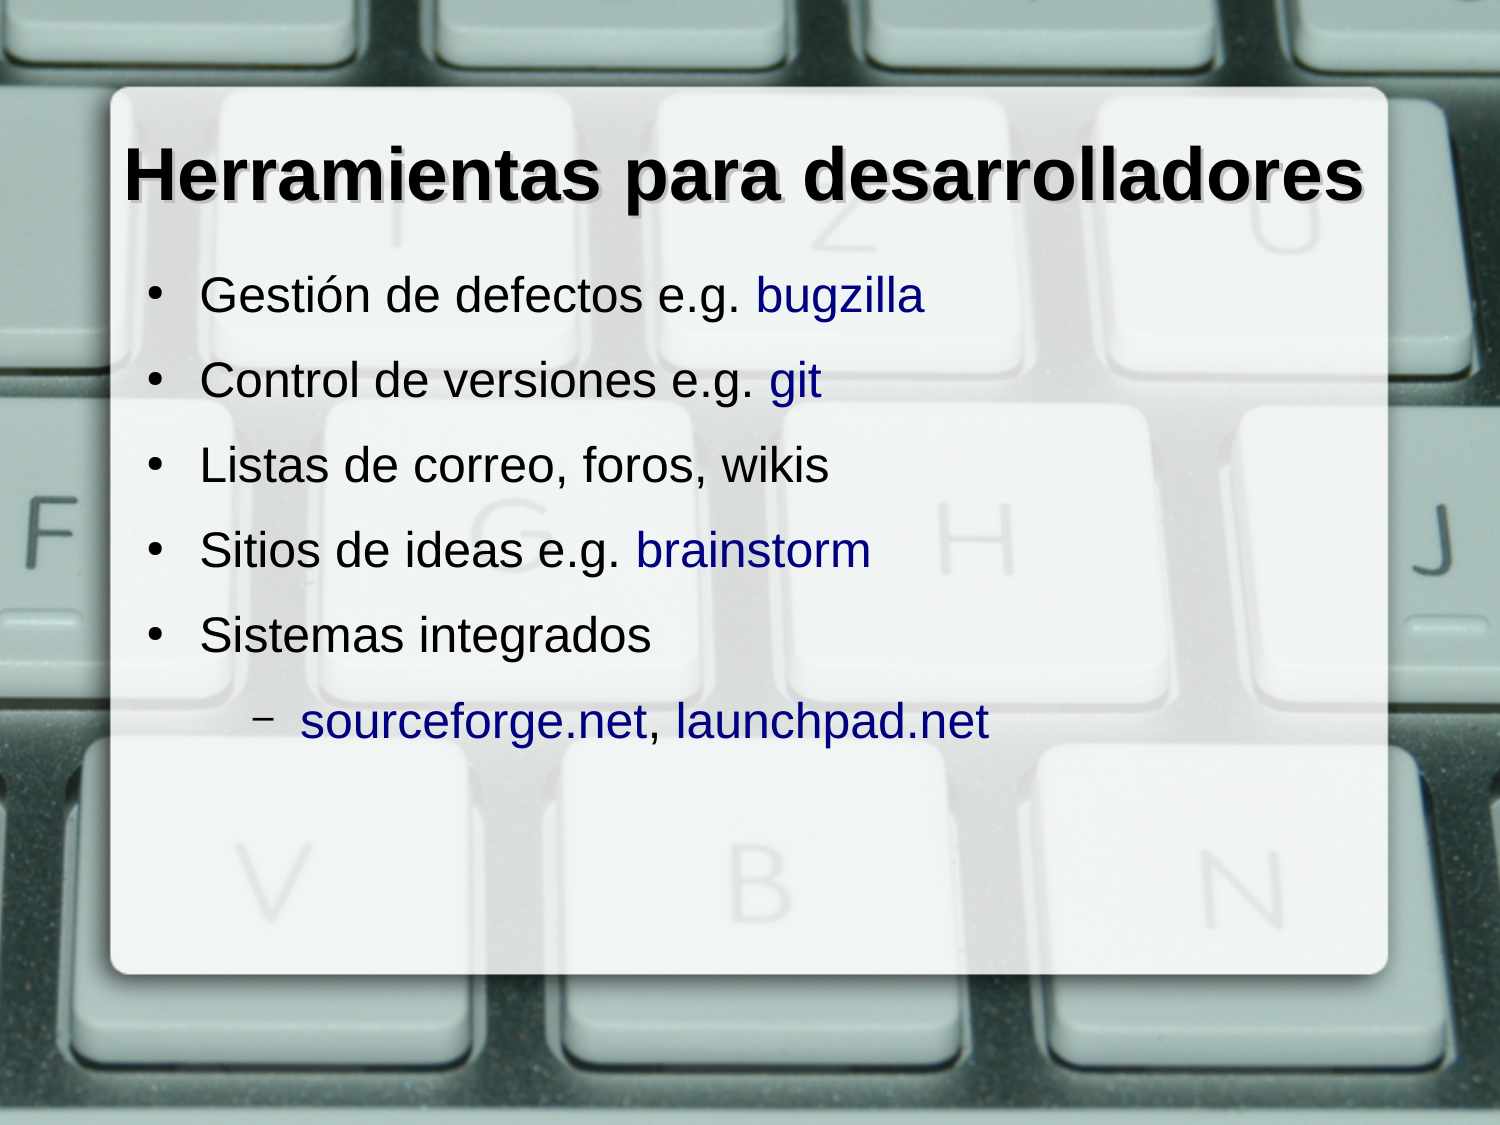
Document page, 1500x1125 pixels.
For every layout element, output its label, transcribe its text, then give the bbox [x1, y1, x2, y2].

title Herramientas para desarrolladores [123, 106, 1367, 242]
list Gestión de defectos e.g. bugzilla Control de versiones e.g. git Listas de correo, foros, wikis Sitios de ideas e.g. brainstorm Sistemas integrados sourceforge.net, launchpad.net [128, 266, 1397, 1007]
picture [0, 0, 1500, 1125]
